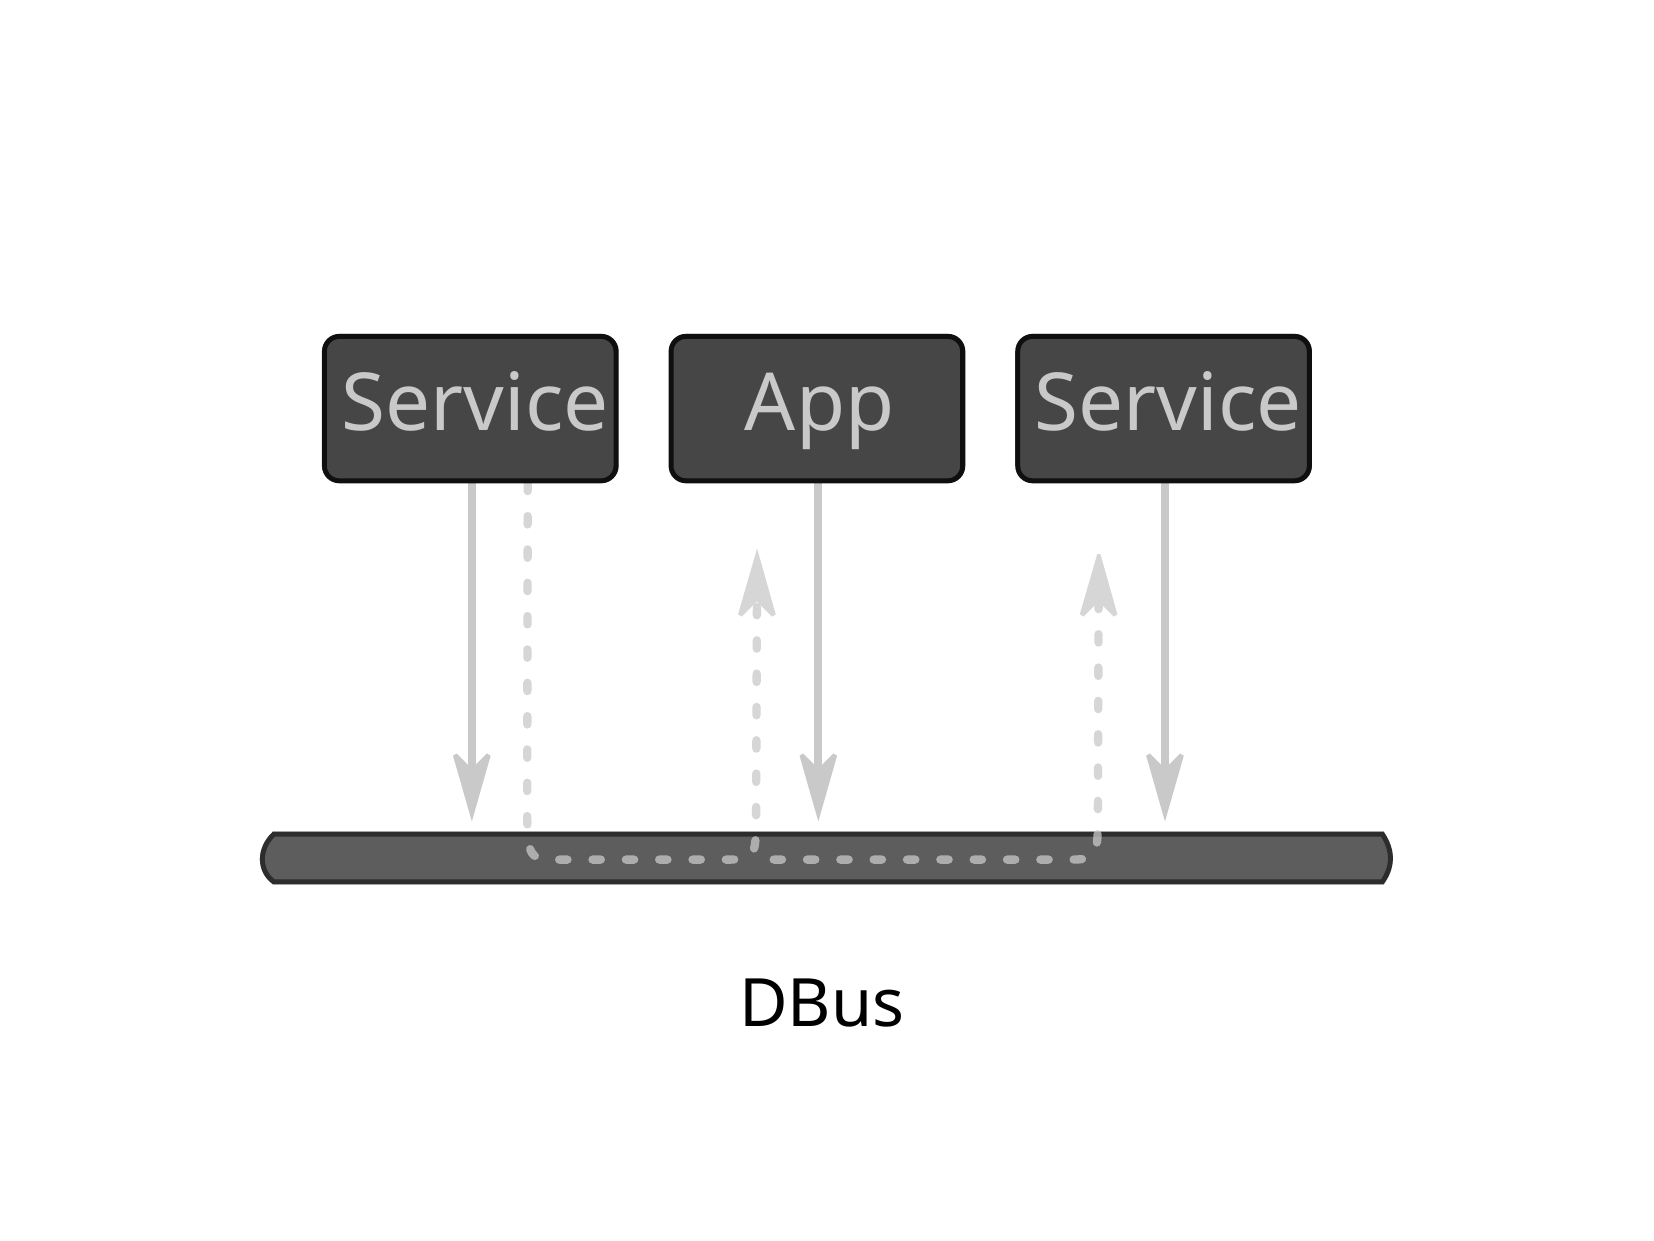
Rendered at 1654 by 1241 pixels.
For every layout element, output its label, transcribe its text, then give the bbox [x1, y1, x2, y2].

picture [225, 299, 1428, 919]
text_box DBus [724, 947, 913, 1038]
